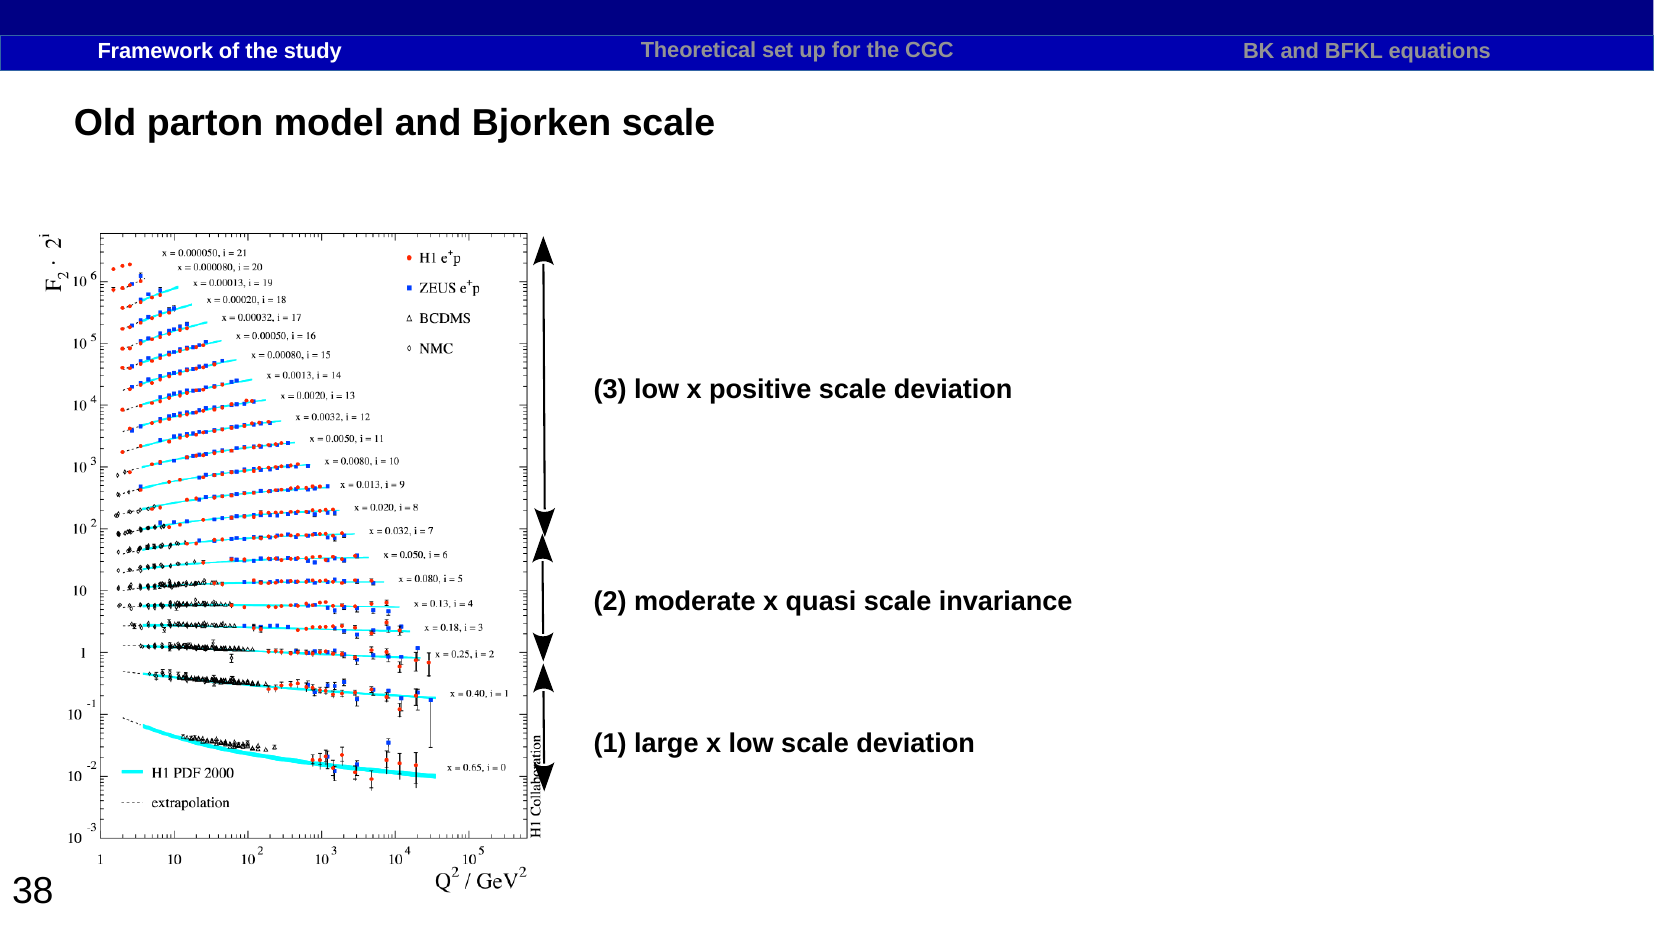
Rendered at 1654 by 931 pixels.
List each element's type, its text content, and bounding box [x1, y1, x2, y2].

text_box (1) large x low scale deviation [578, 720, 1111, 768]
text_box 1 [0, 862, 626, 931]
text_box BK and BFKL equations [1228, 31, 1524, 71]
text_box Theoretical set up for the CGC [625, 23, 1241, 71]
text_box [0, 0, 1654, 71]
picture [23, 212, 582, 862]
text_box (3) low x positive scale deviation [578, 366, 1111, 414]
text_box (2) moderate x quasi scale invariance [578, 578, 1111, 626]
text_box Framework of the study [82, 31, 697, 71]
text_box Old parton model and Bjorken scale [59, 94, 1016, 154]
